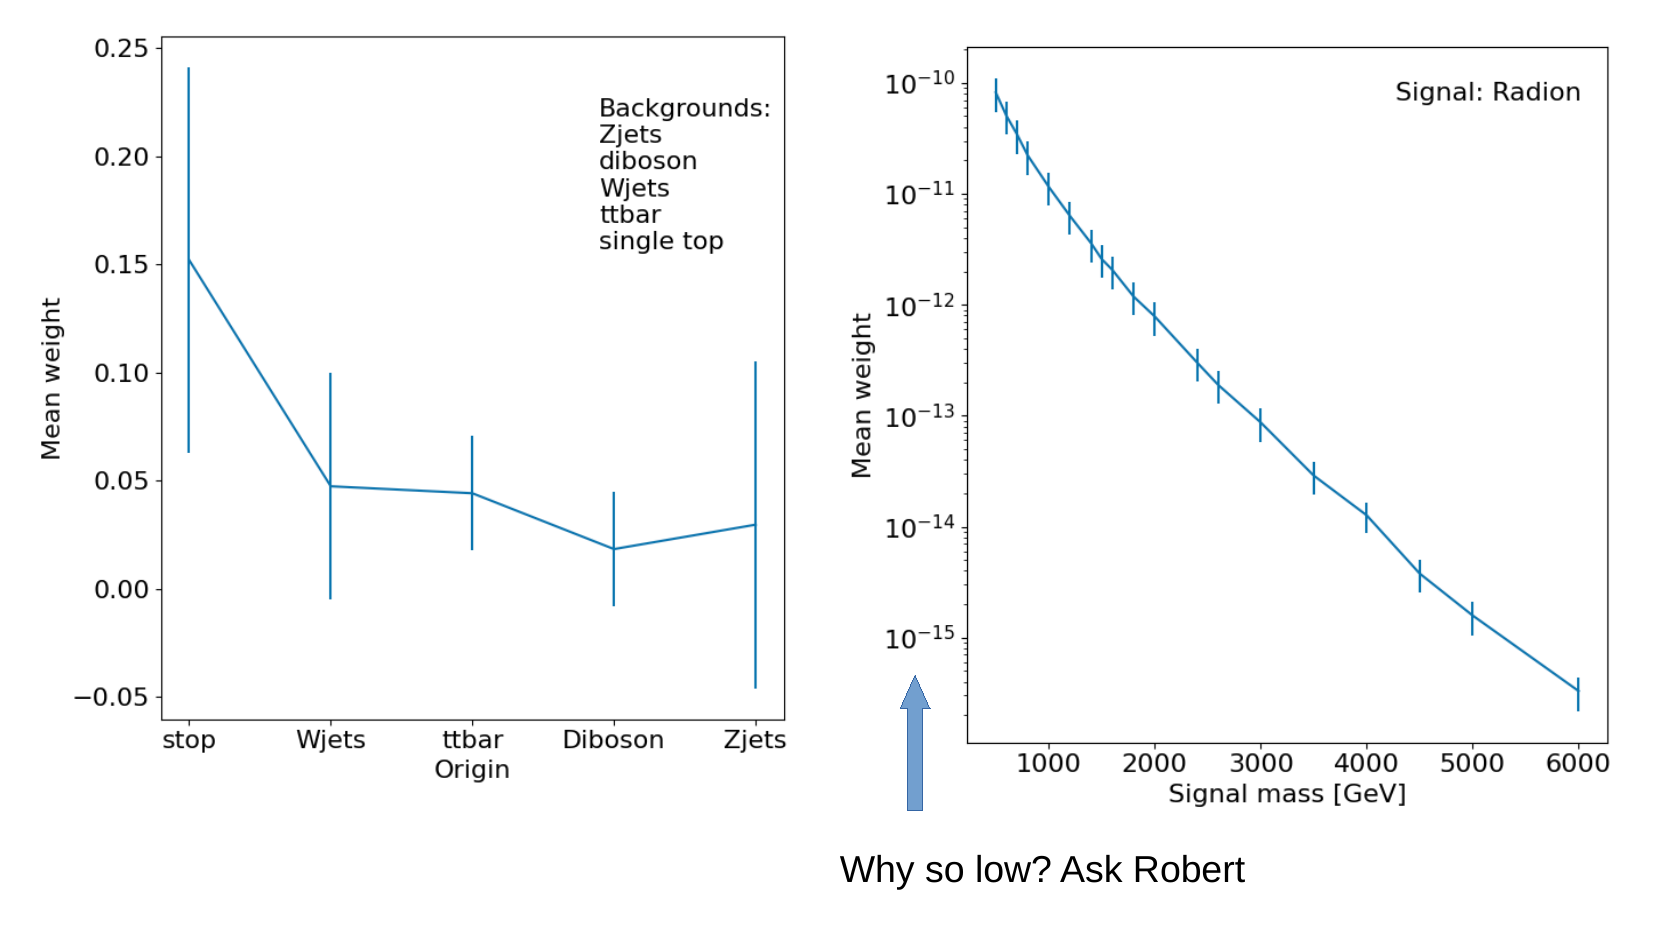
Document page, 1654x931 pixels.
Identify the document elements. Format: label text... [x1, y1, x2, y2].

picture [15, 9, 815, 811]
text_box Why so low? Ask Robert [825, 841, 1276, 901]
picture [825, 19, 1640, 835]
text_box [900, 675, 931, 811]
